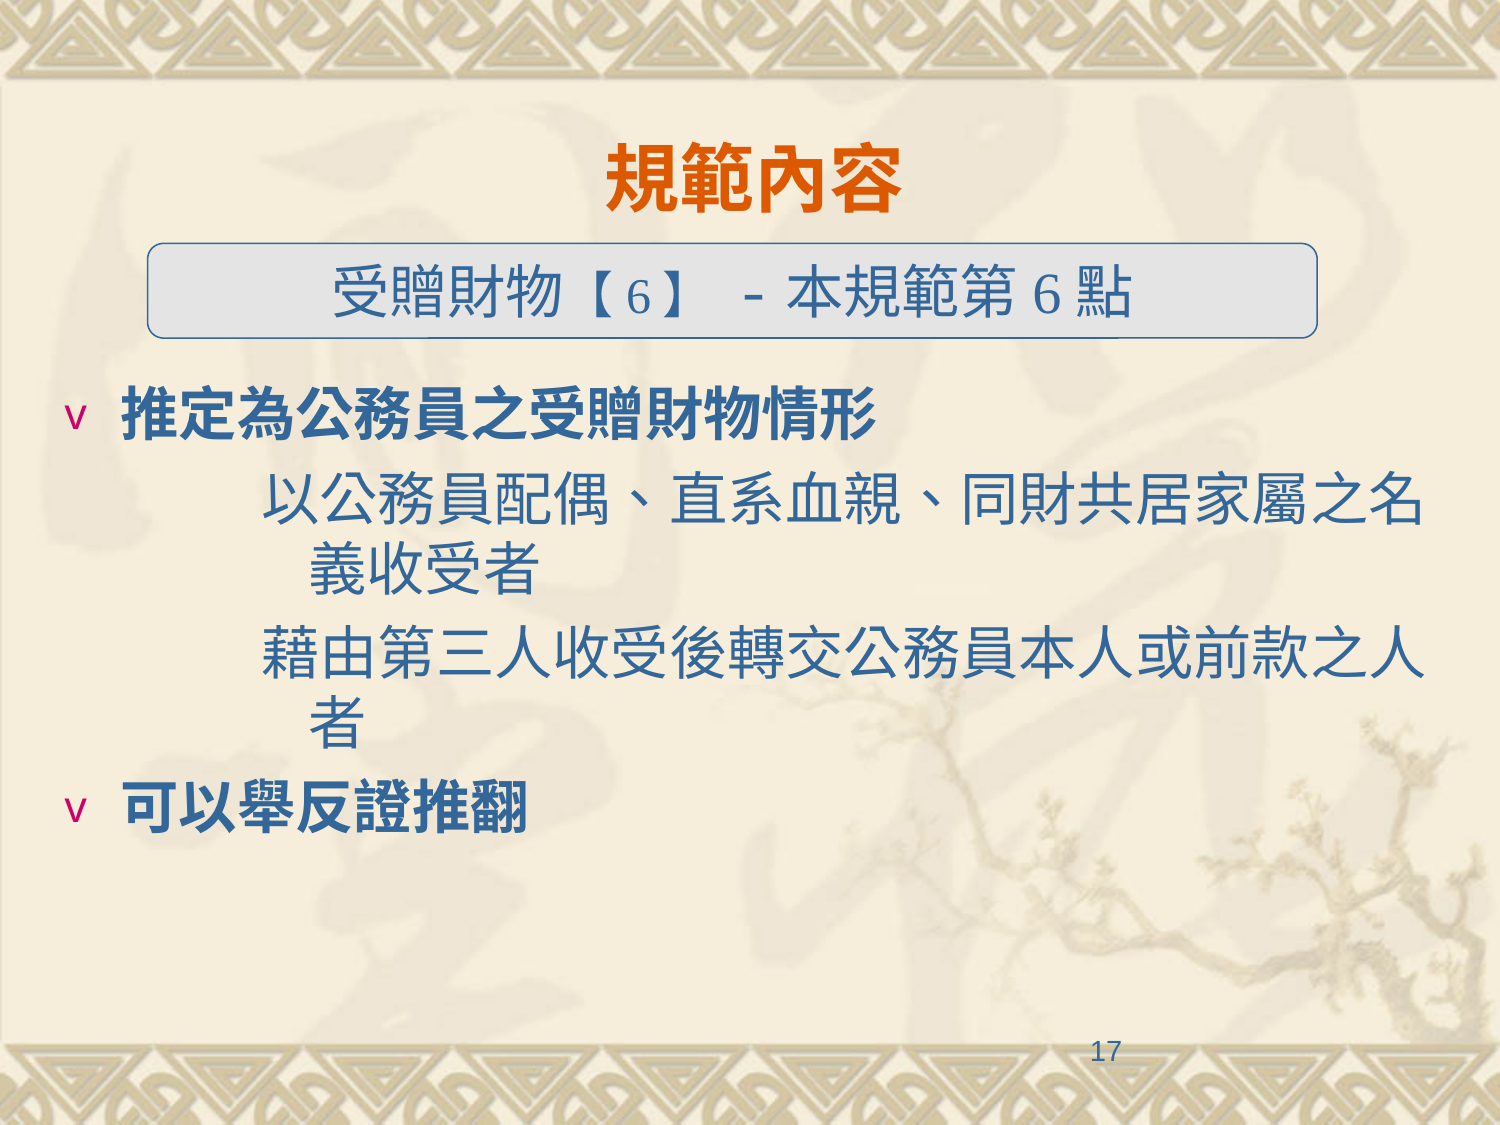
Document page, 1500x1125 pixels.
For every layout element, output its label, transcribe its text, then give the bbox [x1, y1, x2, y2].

text_box 受贈財物【6】 -本規範第6點 [147, 243, 1318, 339]
title 規範內容 [501, 113, 1008, 240]
text_box [1074, 1024, 1451, 1103]
list 推定為公務員之受贈財物情形 以公務員配偶、直系血親、同財共居家屬之名義收受者 藉由第三人收受後轉交公務員本人或前款之人者 可以舉反證推翻 [49, 370, 1451, 1001]
